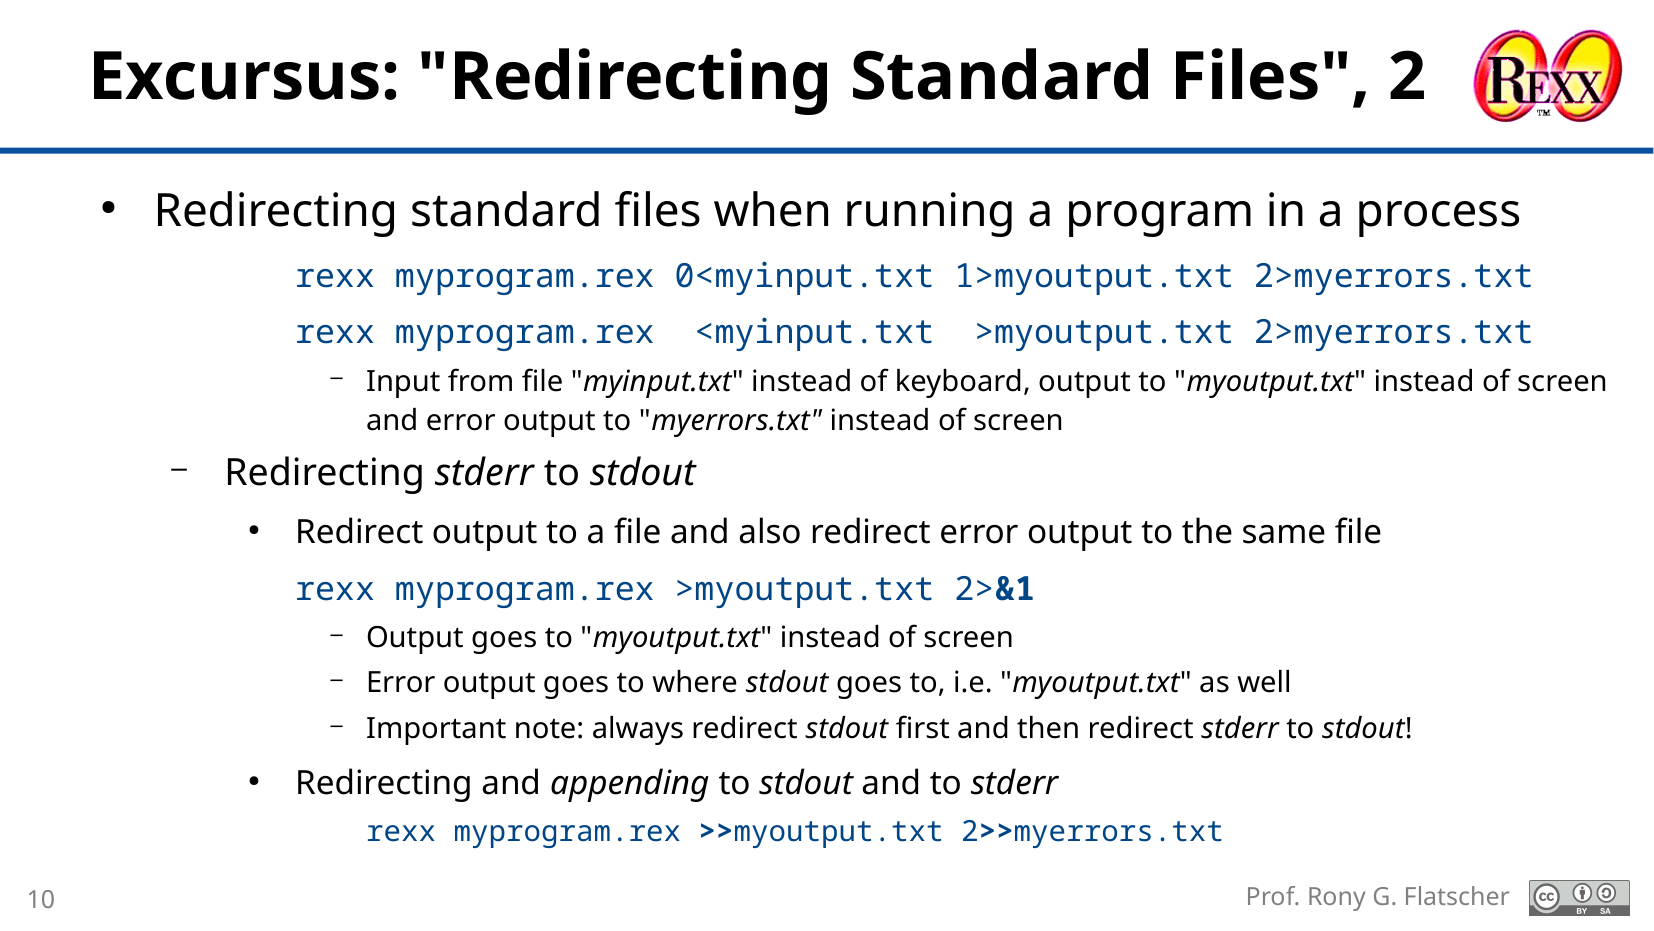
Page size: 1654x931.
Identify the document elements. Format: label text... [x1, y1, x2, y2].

list Redirecting standard files when running a program in a process rexx myprogram.rex 0<myinput.txt 1>myoutput.txt 2>myerrors.txt rexx myprogram.rex <myinput.txt >myoutput.txt 2>myerrors.txt Input from file "myinput.txt" instead of keyboard, output to "myoutput.txt" instead of screen and error output to "myerrors.txt" instead of screen Redirecting stderr to stdout Redirect output to a file and also redirect error output to the same file rexx myprogram.rex >myoutput.txt 2>&1 Output goes to "myoutput.txt" instead of screen Error output goes to where stdout goes to, i.e. "myoutput.txt" as well Important note: always redirect stdout first and then redirect stderr to stdout! Redirecting and appending to stdout and to stderr rexx myprogram.rex >>myoutput.txt 2>>myerrors.txt [82, 177, 1610, 857]
title Excursus: "Redirecting Standard Files", 2 [29, 0, 1654, 148]
